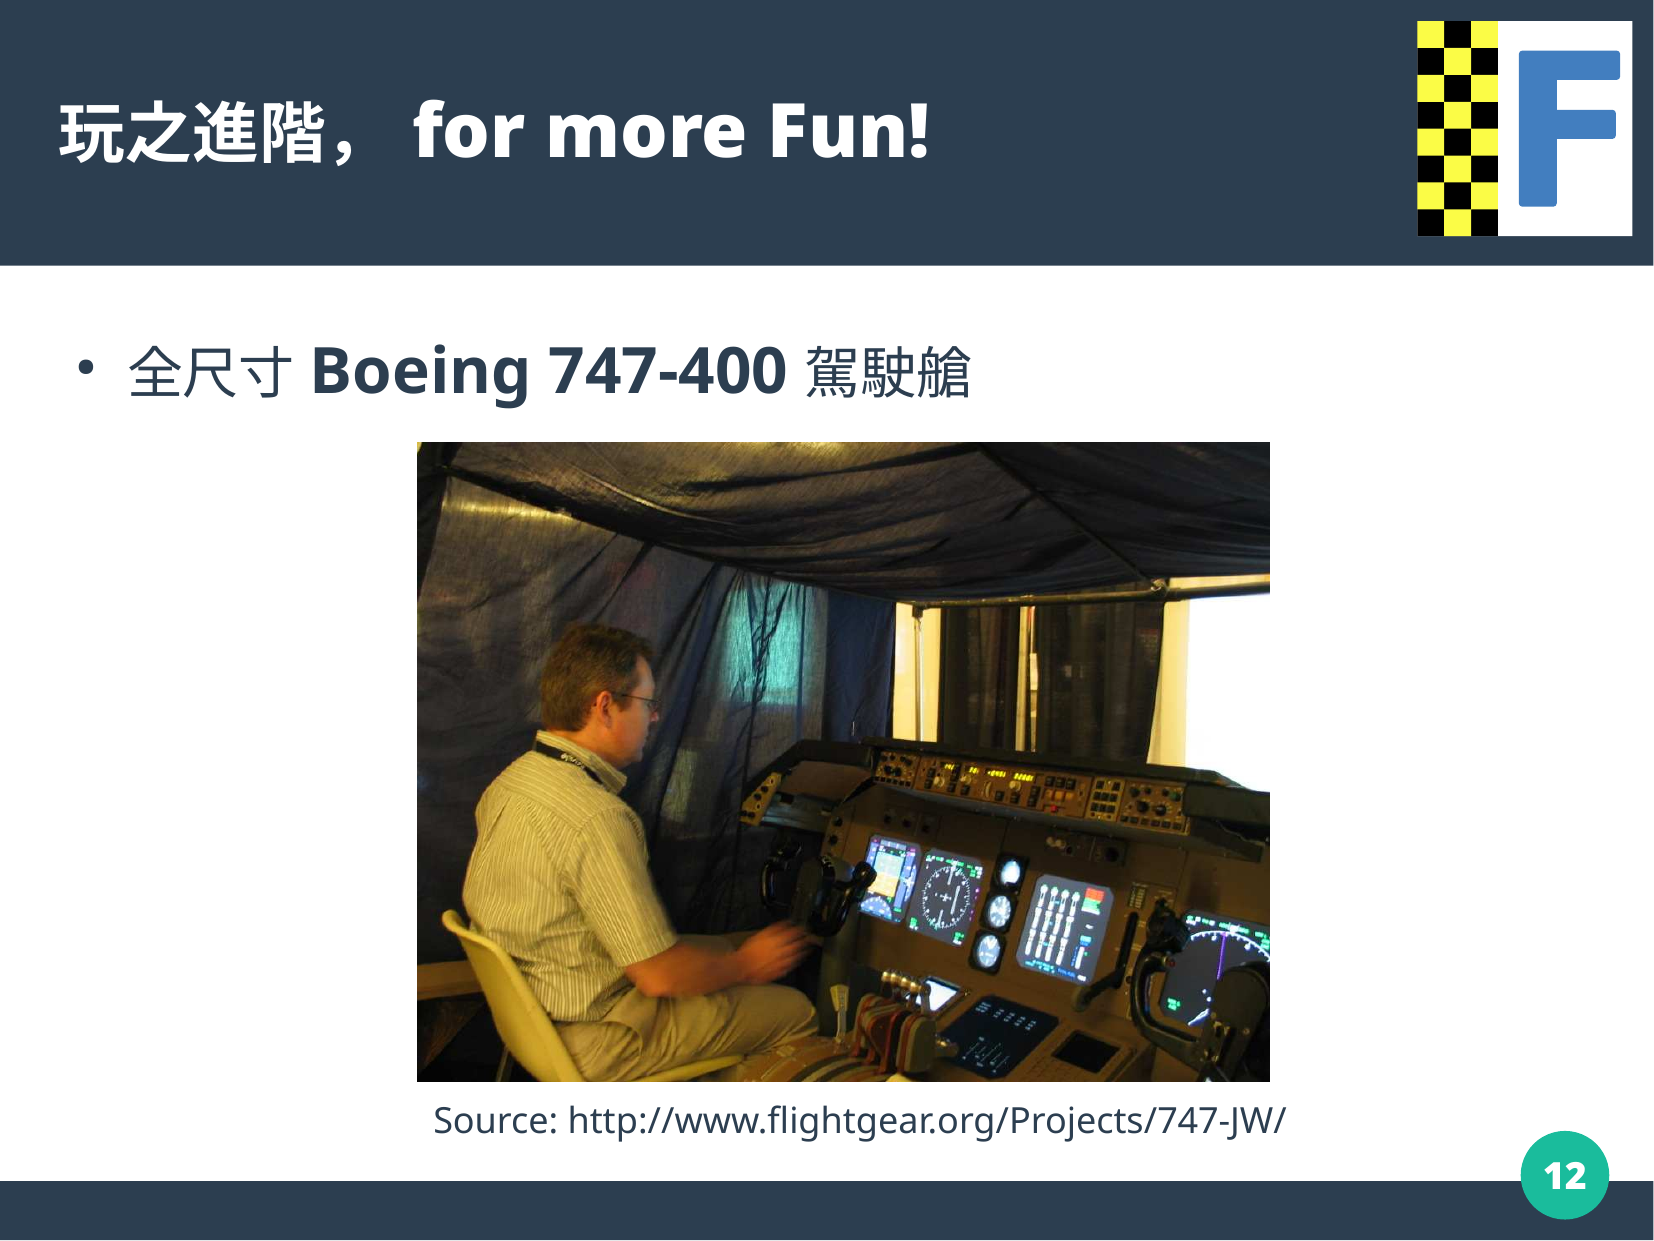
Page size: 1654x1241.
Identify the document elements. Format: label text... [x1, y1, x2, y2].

picture [417, 442, 1270, 1082]
list 全尺寸Boeing 747-400駕駛艙 Source: http://www.flightgear.org/Projects/747-JW/ [59, 324, 1595, 1152]
title 玩之進階，for more Fun! [59, 49, 1595, 207]
